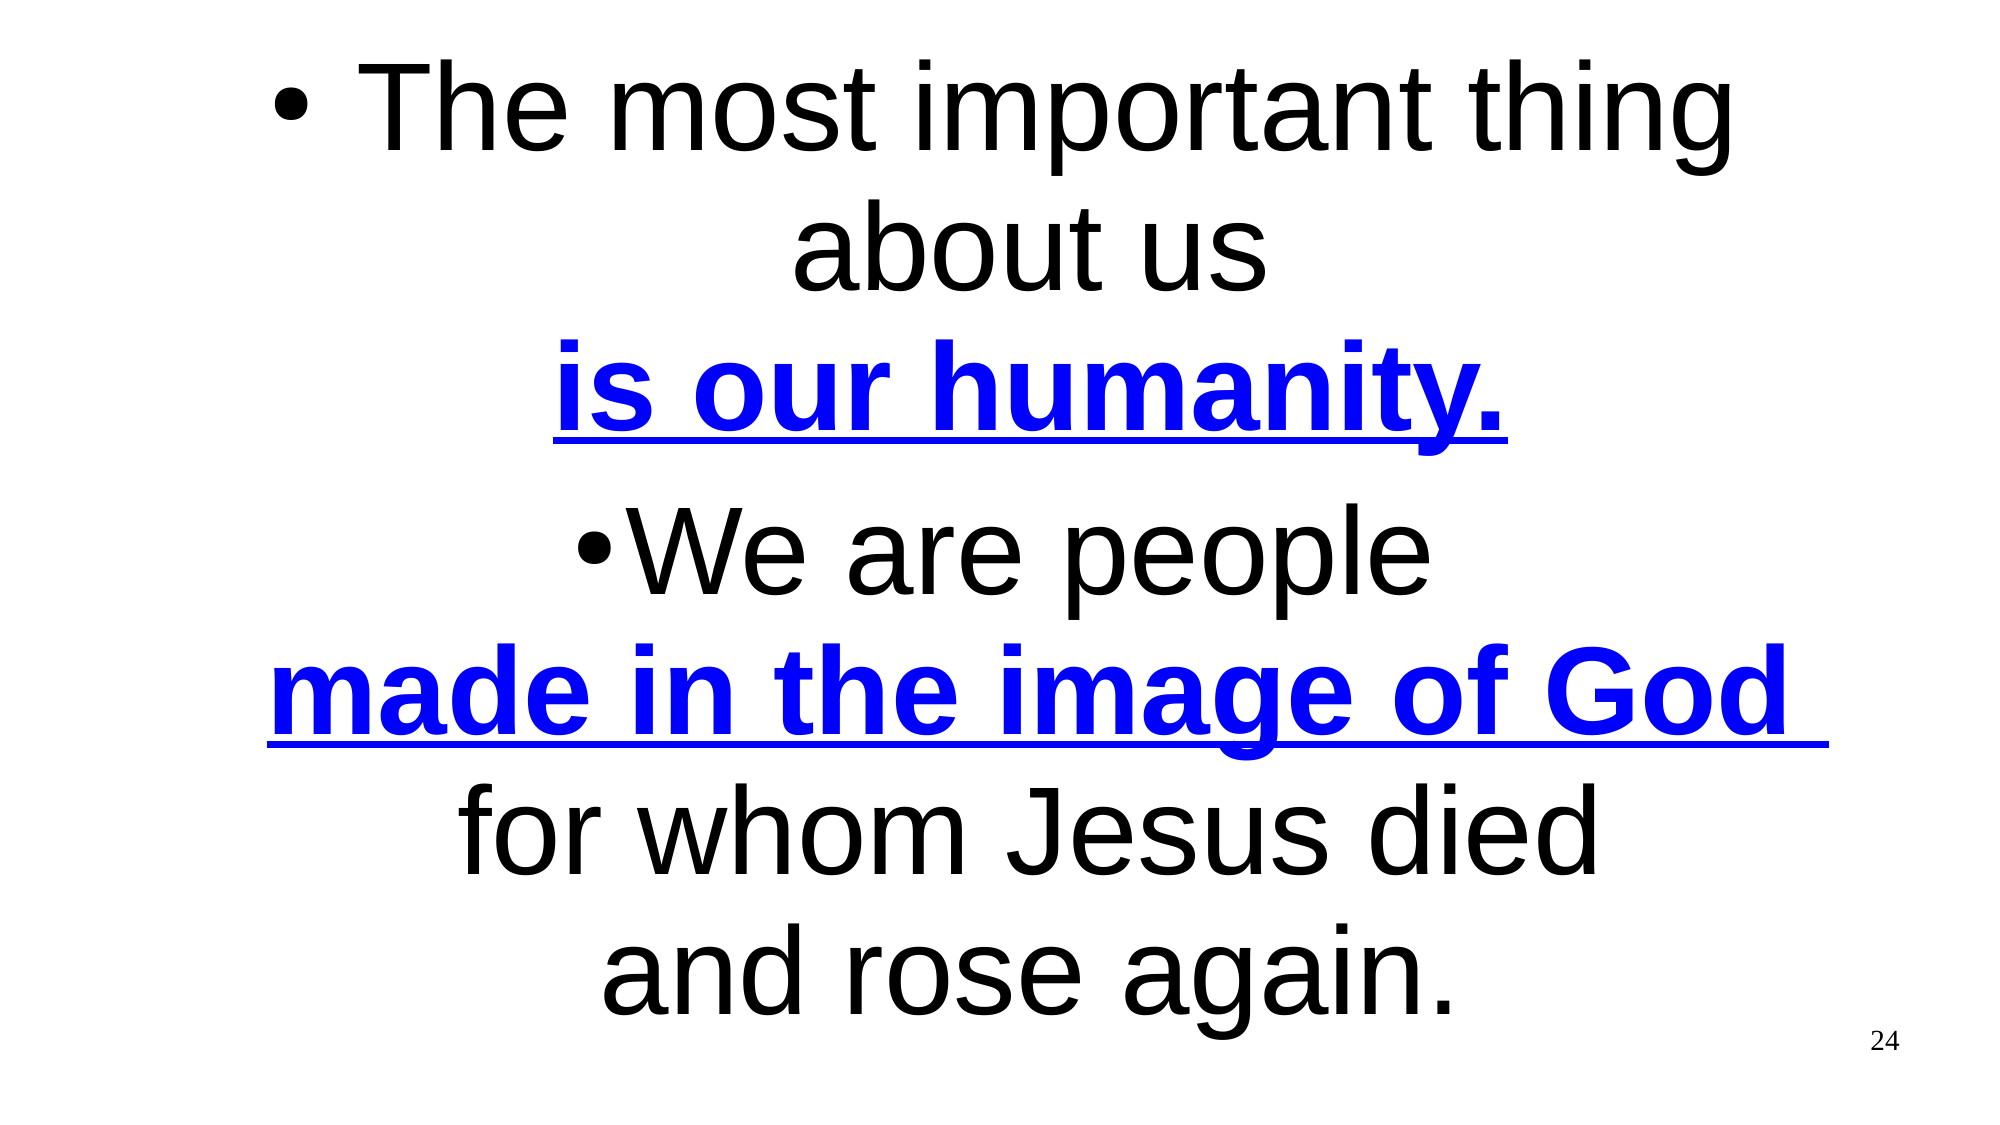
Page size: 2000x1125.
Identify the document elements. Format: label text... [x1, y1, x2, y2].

list The most important thing about us is our humanity. We are people made in the image of God for whom Jesus died and rose again. [37, 37, 1988, 1088]
